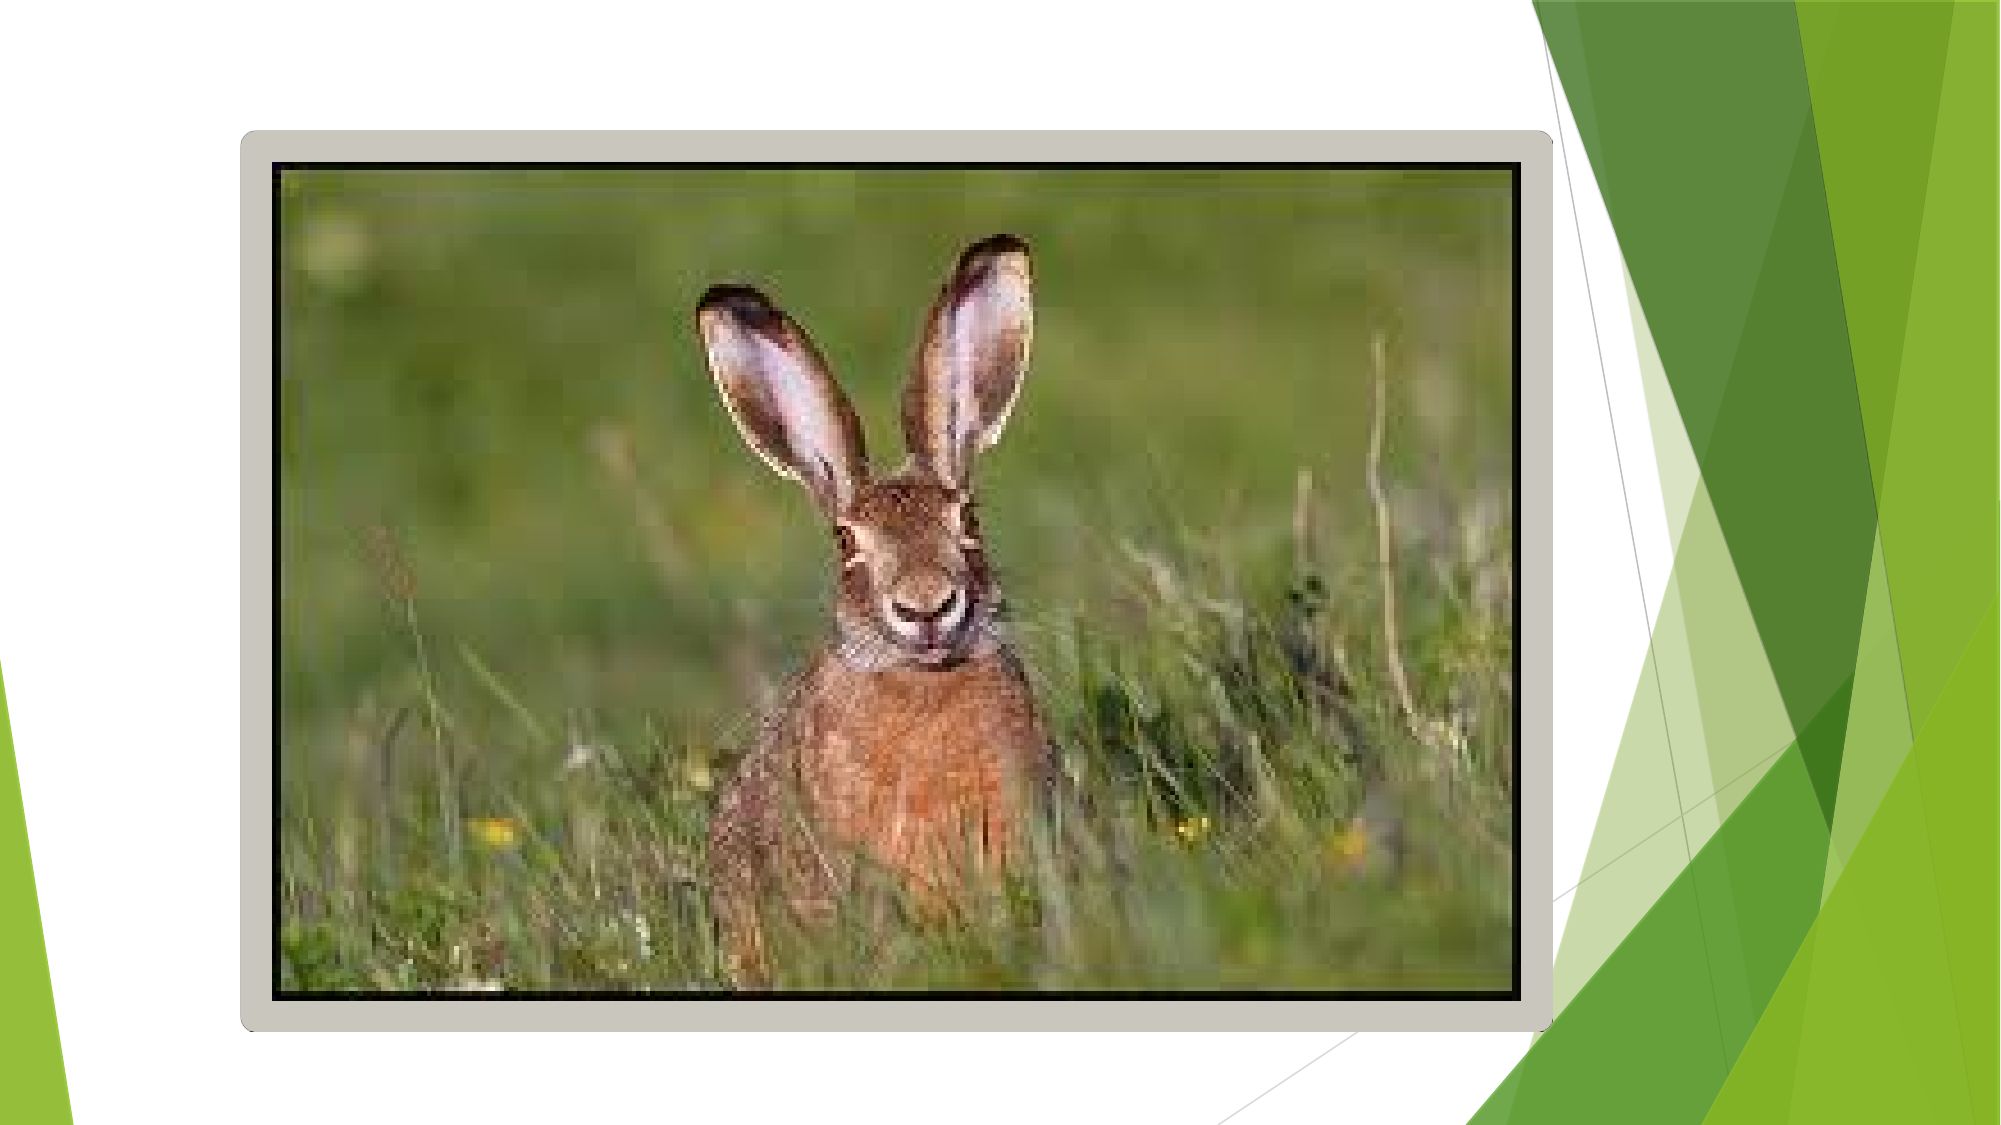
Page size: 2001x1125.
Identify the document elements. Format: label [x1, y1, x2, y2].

picture [272, 161, 1522, 1001]
